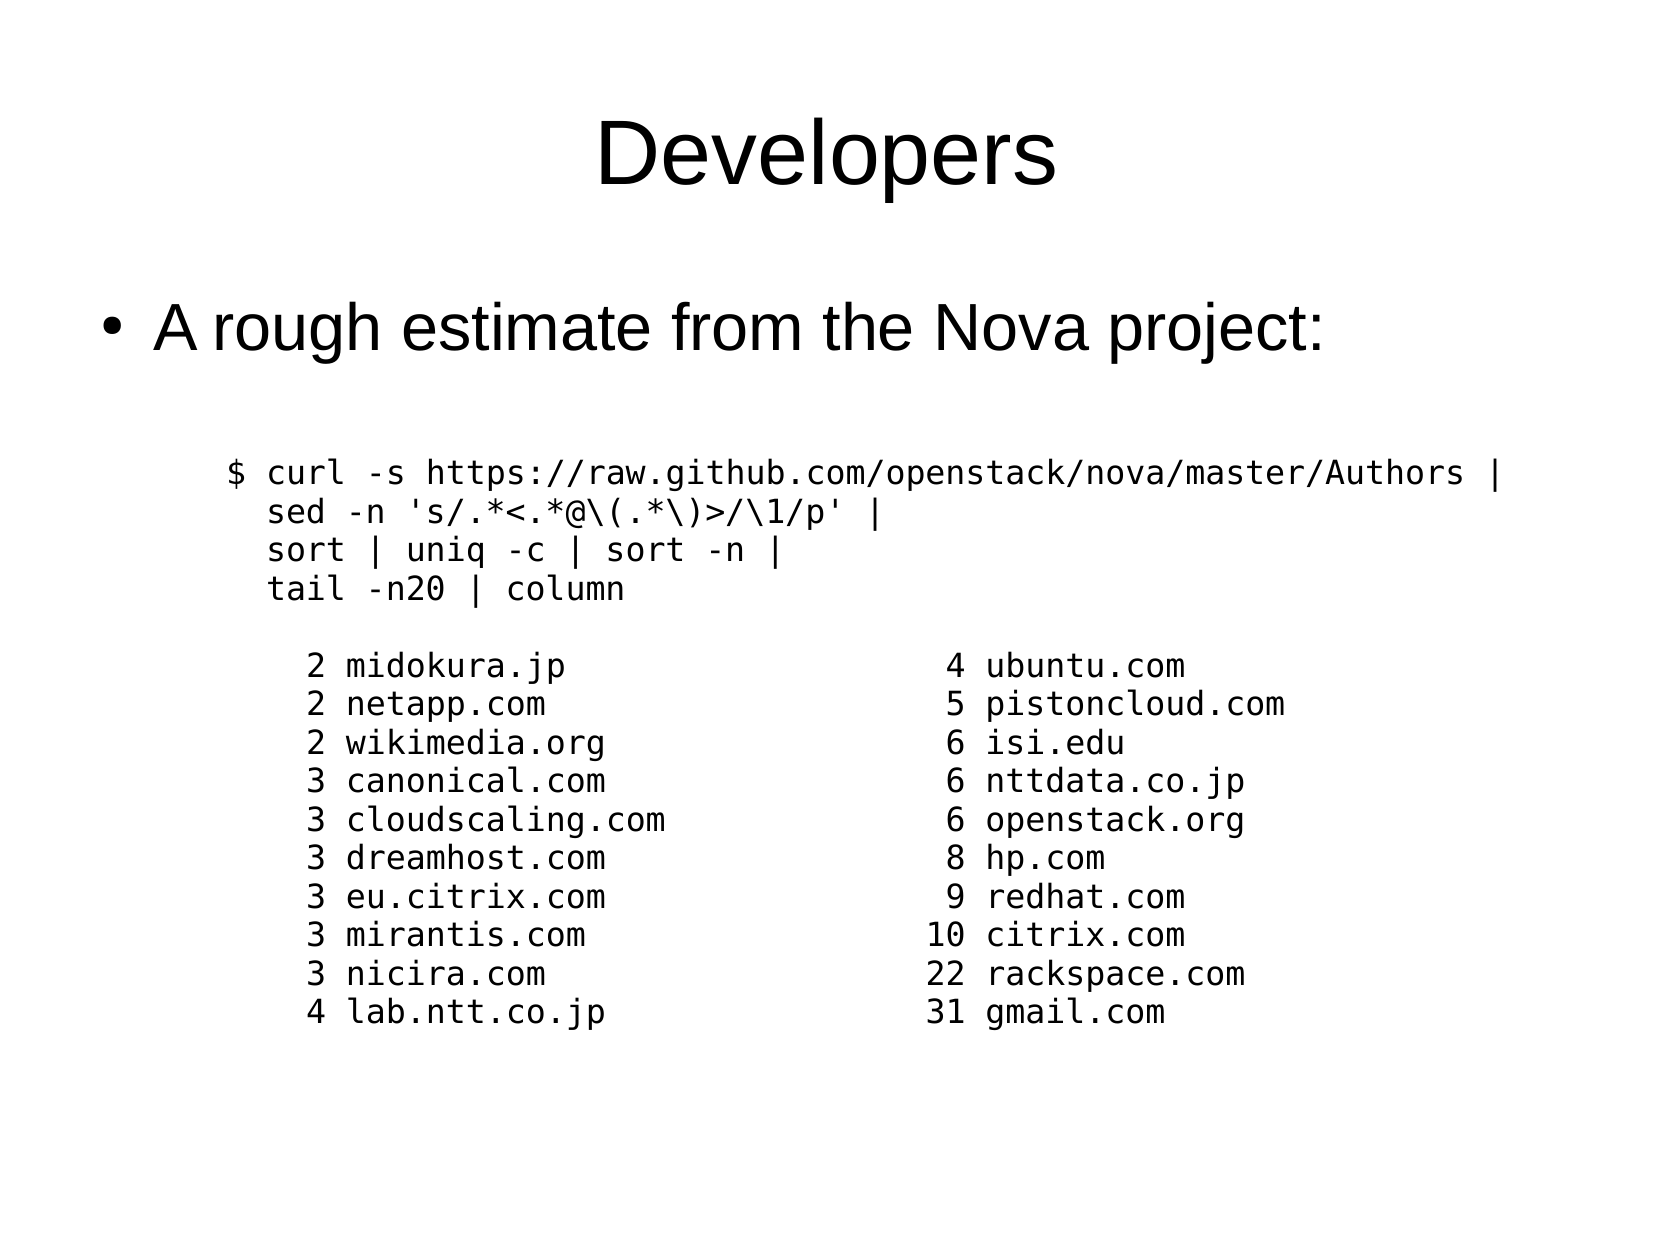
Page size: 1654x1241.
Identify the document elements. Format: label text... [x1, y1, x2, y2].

title Developers [82, 49, 1571, 257]
list A rough estimate from the Nova project: [82, 290, 1571, 1109]
text_box $ curl -s https://raw.github.com/openstack/nova/master/Authors | sed -n 's/.*<.*@\(.*\)>/\1/p' | sort | uniq -c | sort -n | tail -n20 | column 2 midokura.jp 4 ubuntu.com 2 netapp.com 5 pistoncloud.com 2 wikimedia.org 6 isi.edu 3 canonical.com 6 nttdata.co.jp 3 cloudscaling.com 6 openstack.org 3 dreamhost.com 8 hp.com 3 eu.citrix.com 9 redhat.com 3 mirantis.com 10 citrix.com 3 nicira.com 22 rackspace.com 4 lab.ntt.co.jp 31 gmail.com [171, 446, 1576, 1078]
